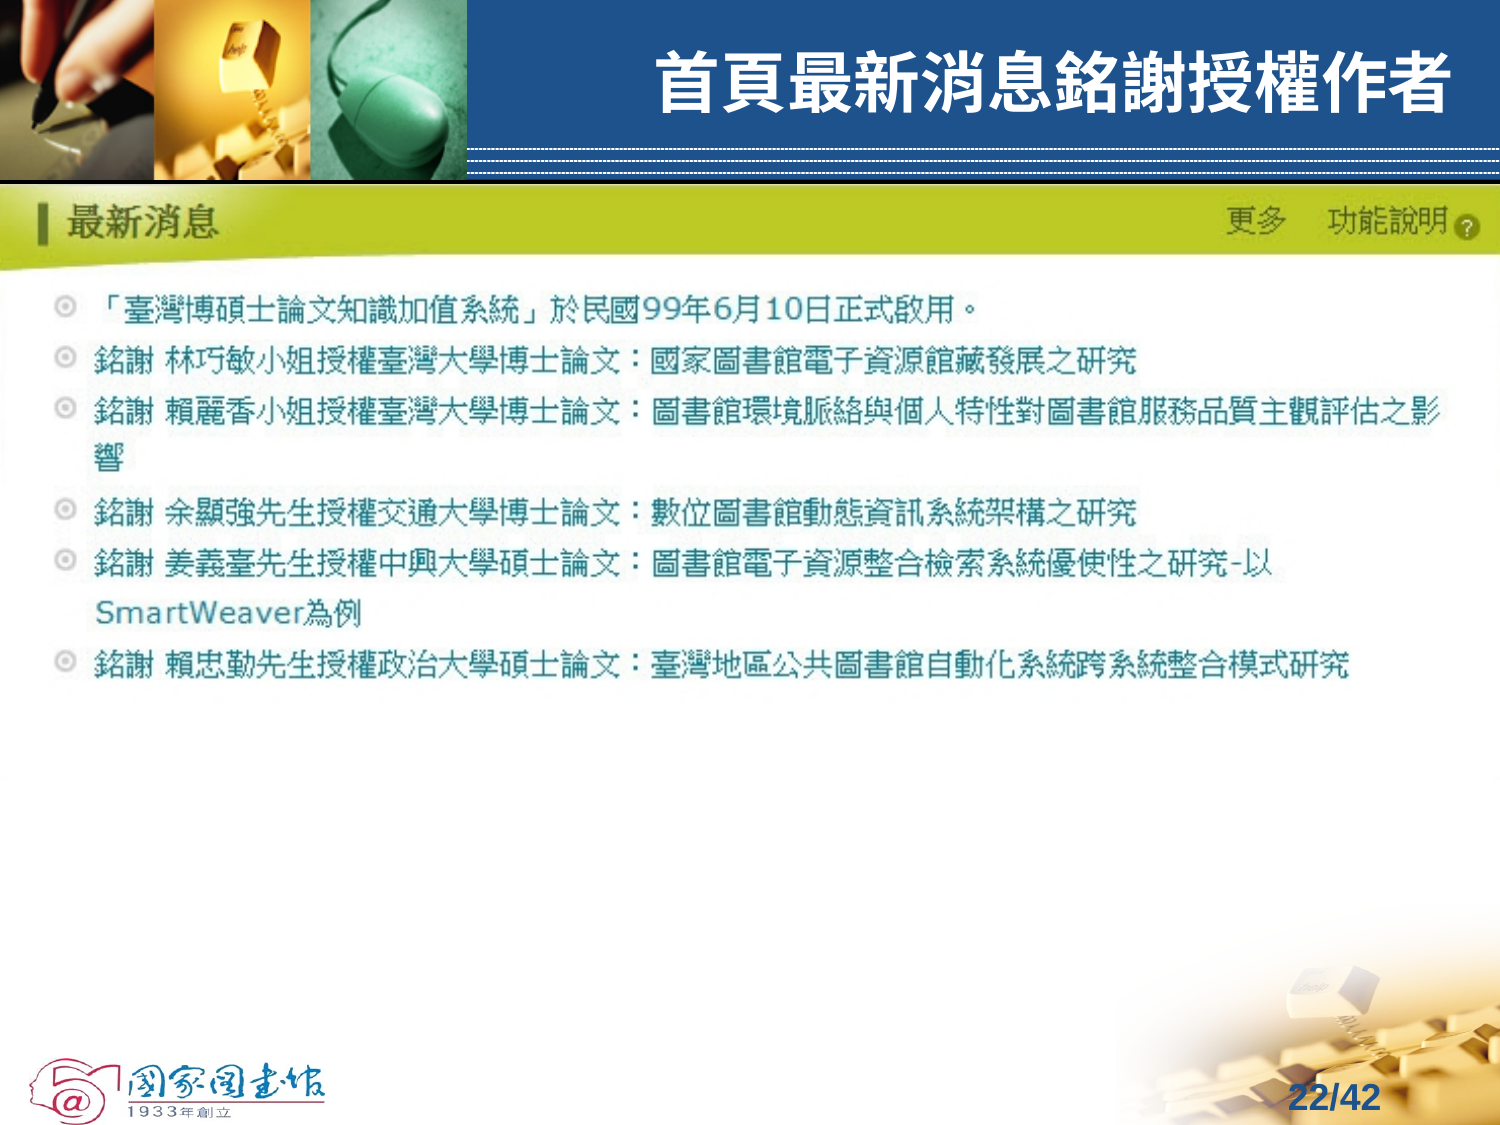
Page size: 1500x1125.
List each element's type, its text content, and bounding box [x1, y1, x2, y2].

title 首頁最新消息銘謝授權作者 [469, 24, 1470, 138]
picture [0, 184, 1500, 782]
picture [29, 1058, 325, 1125]
